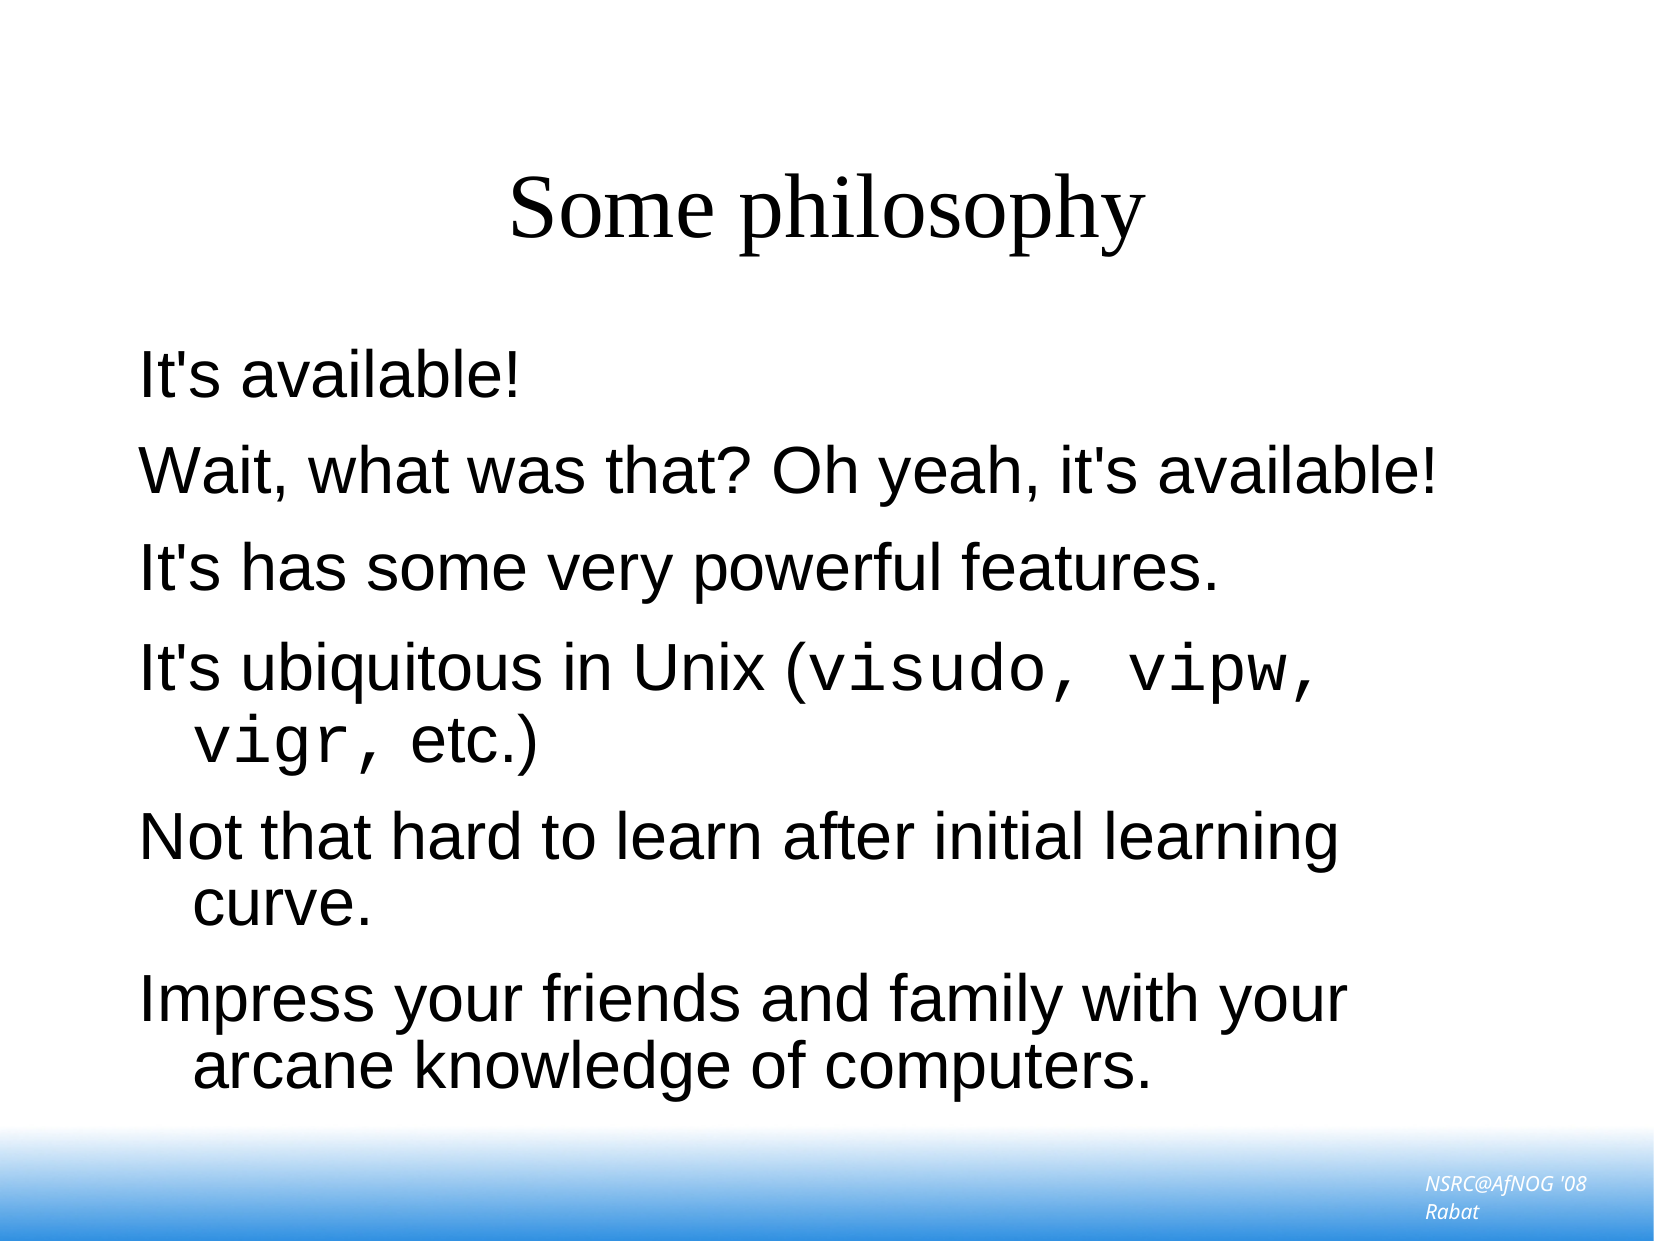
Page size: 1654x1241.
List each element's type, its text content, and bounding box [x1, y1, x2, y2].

list It's available! Wait, what was that? Oh yeah, it's available! It's has some very powerful features. It's ubiquitous in Unix (visudo, vipw, vigr, etc.) Not that hard to learn after initial learning curve. Impress your friends and family with your arcane knowledge of computers. [121, 344, 1534, 1135]
title Some philosophy [121, 102, 1534, 311]
picture [0, 1124, 1654, 1241]
